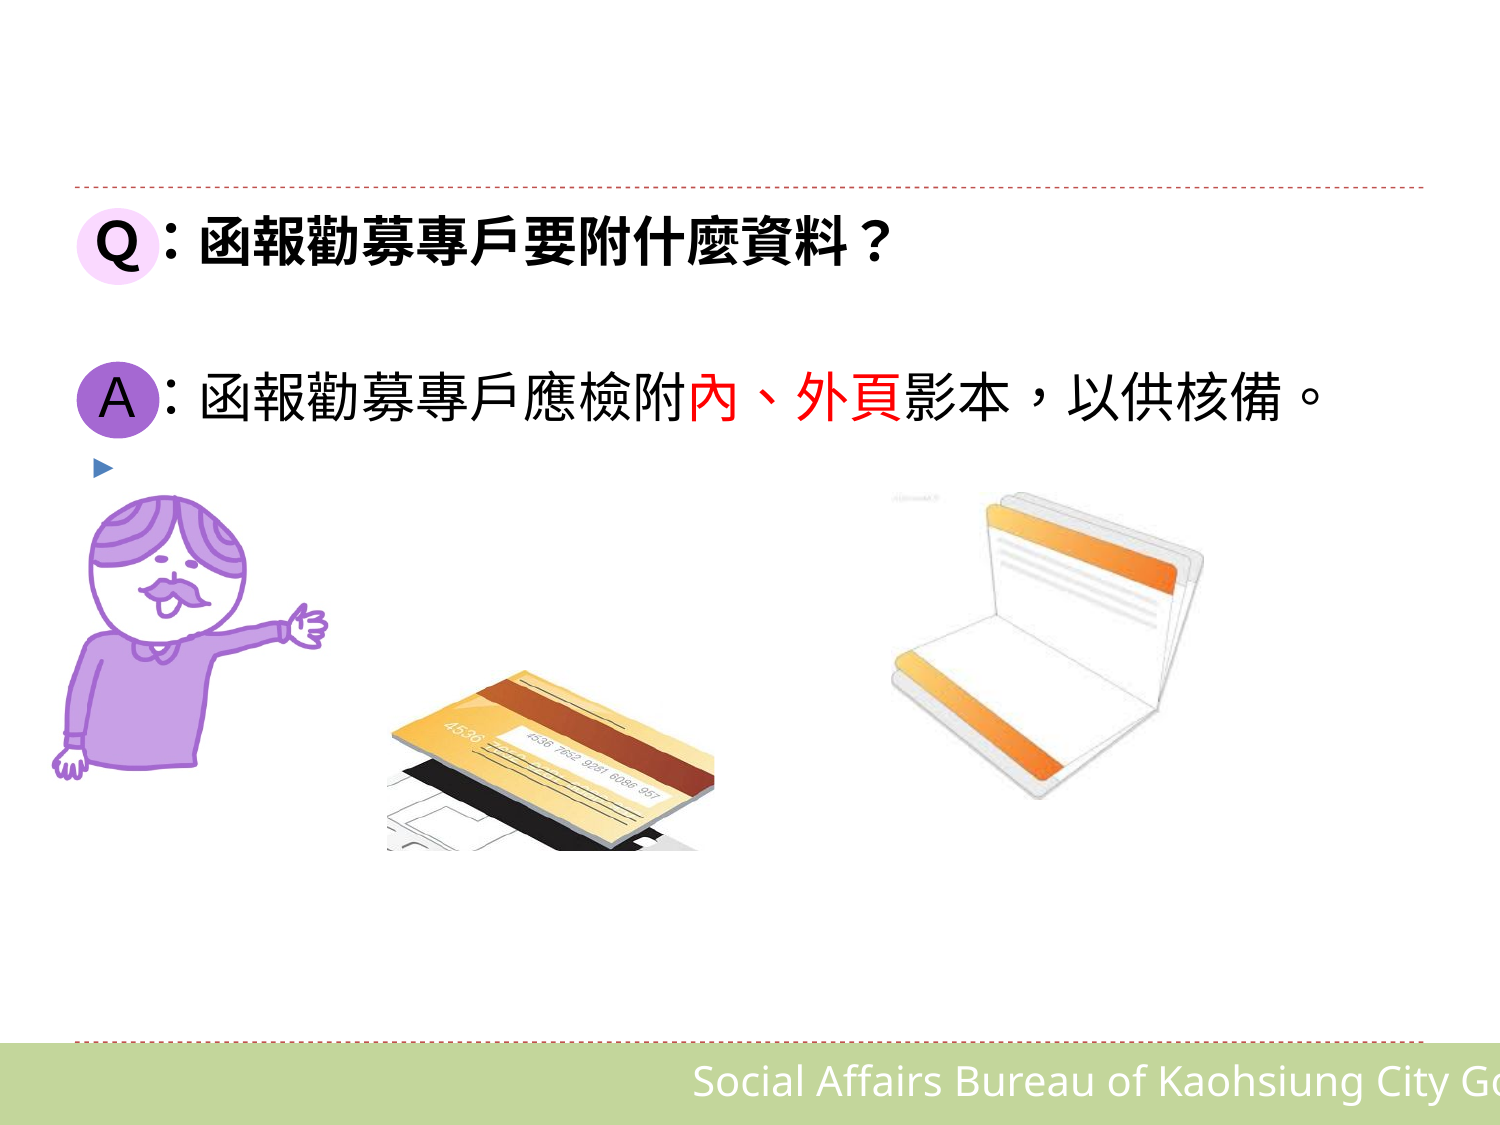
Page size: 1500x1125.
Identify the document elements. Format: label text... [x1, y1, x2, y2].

list Ｑ：函報勸募專戶要附什麼資料？ Ａ：函報勸募專戶應檢附內、外頁影本，以供核備。 [75, 200, 1426, 1011]
text_box Social Affairs Bureau of Kaohsiung City Government [0, 1043, 1500, 1125]
picture [47, 492, 331, 784]
picture [387, 638, 715, 851]
picture [891, 492, 1204, 800]
